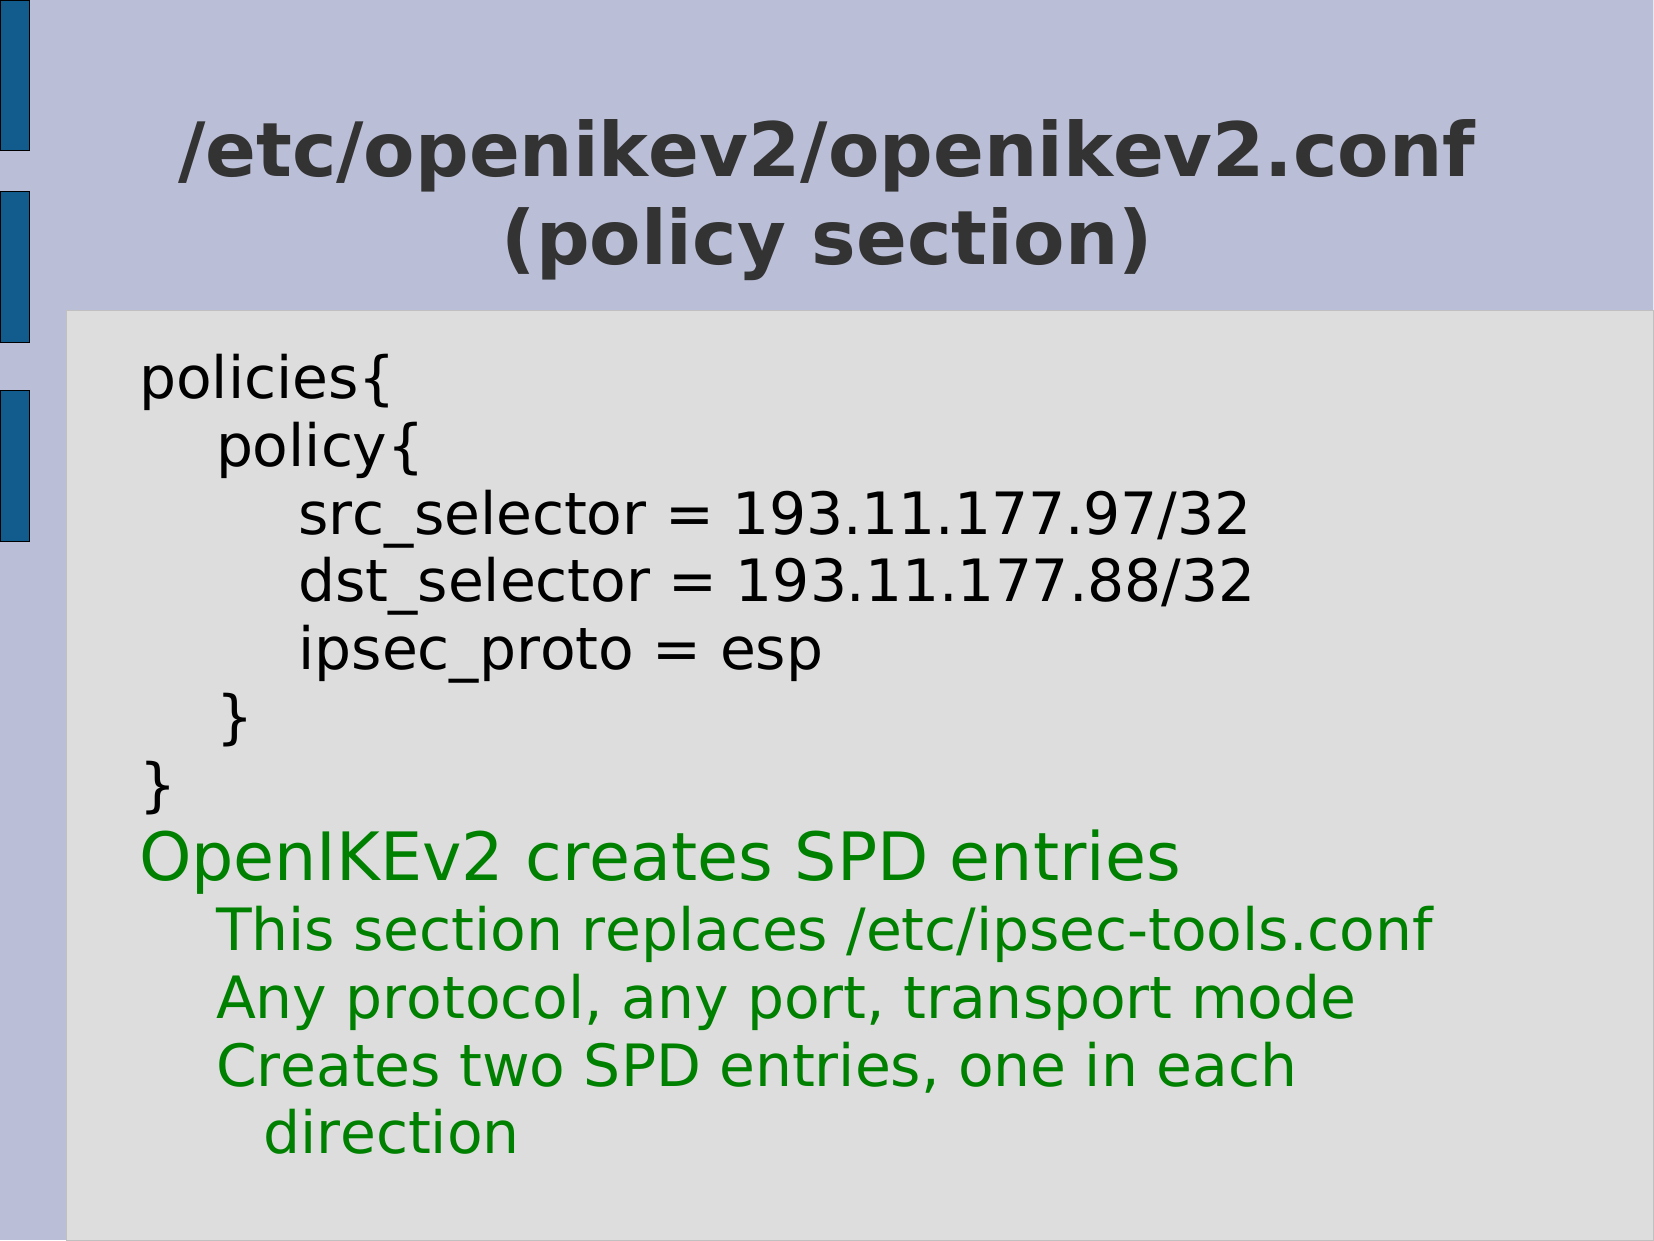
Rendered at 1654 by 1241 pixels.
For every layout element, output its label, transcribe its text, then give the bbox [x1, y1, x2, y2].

title /etc/openikev2/openikev2.conf (policy section) [121, 91, 1534, 299]
list policies{ policy{ src_selector = 193.11.177.97/32 dst_selector = 193.11.177.88/32 ipsec_proto = esp } } OpenIKEv2 creates SPD entries This section replaces /etc/ipsec-tools.conf Any protocol, any port, transport mode Creates two SPD entries, one in each direction [121, 344, 1534, 1168]
